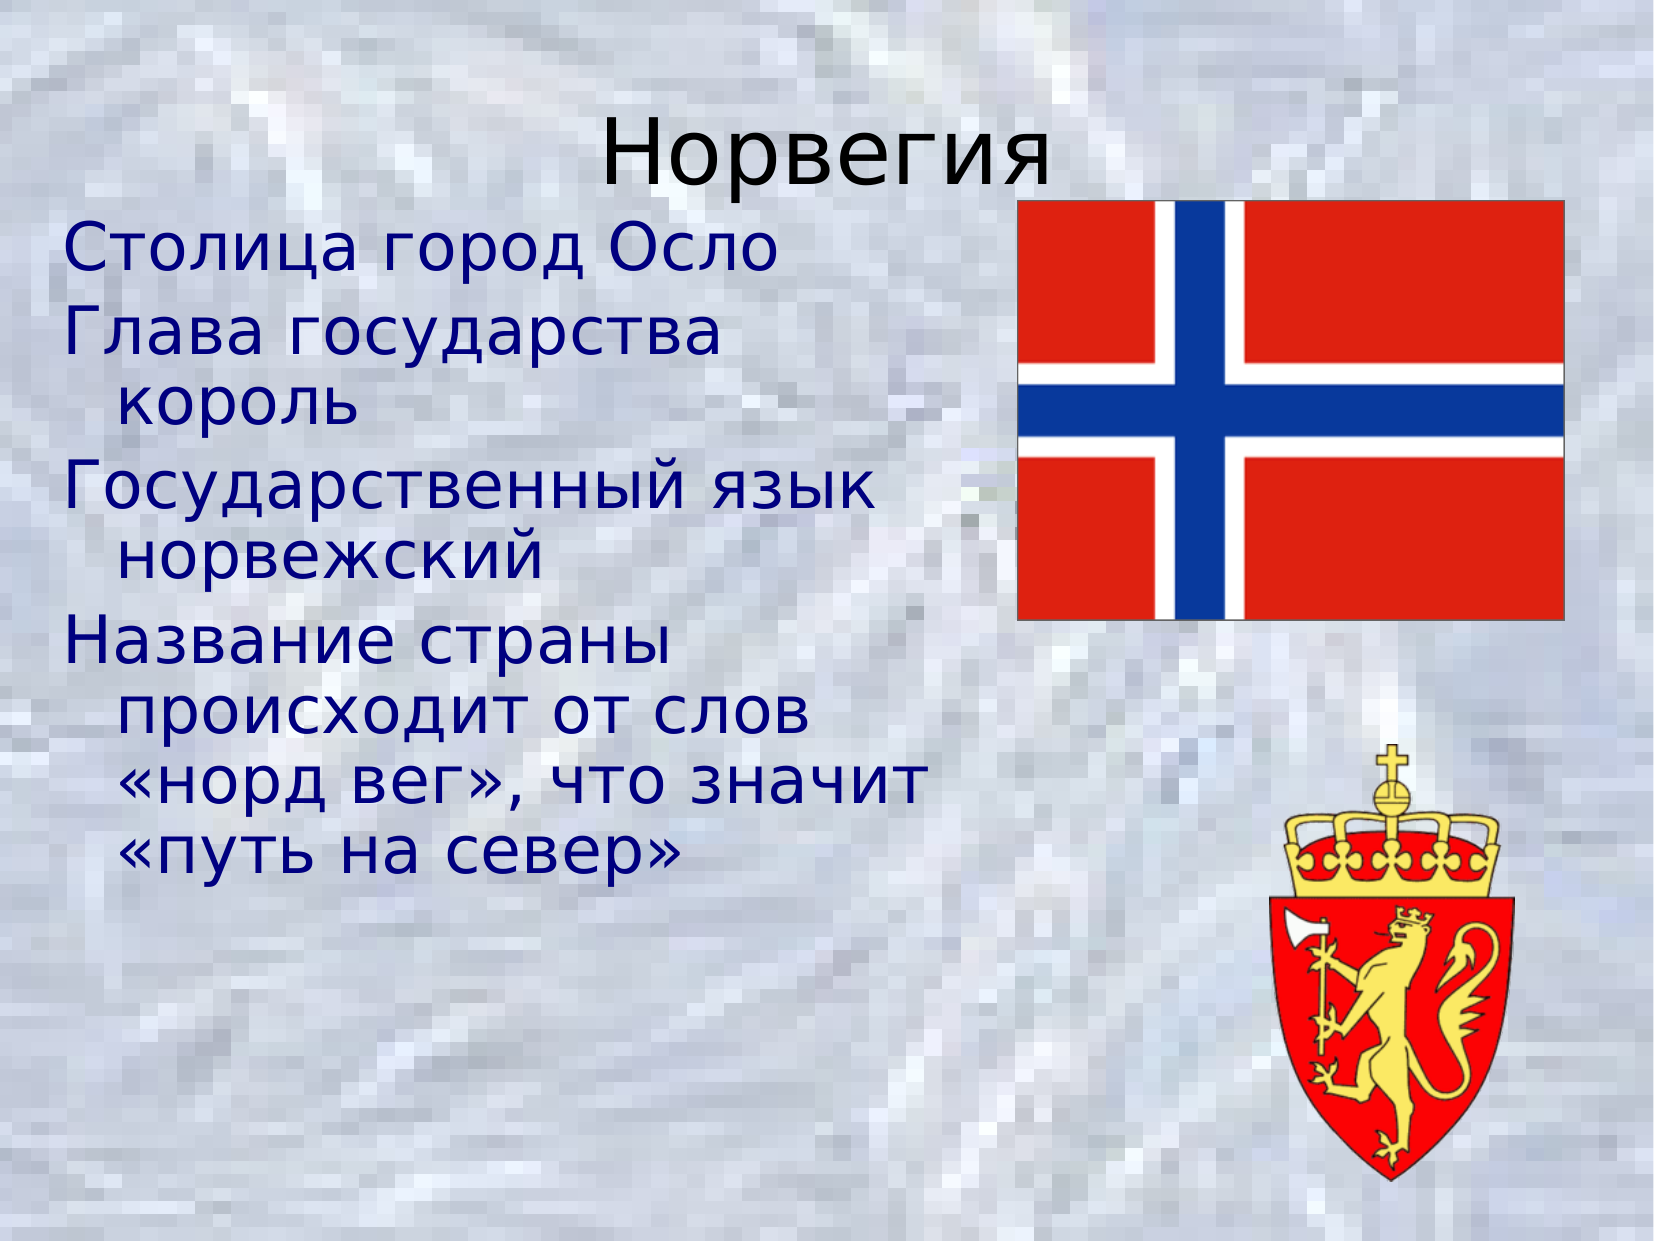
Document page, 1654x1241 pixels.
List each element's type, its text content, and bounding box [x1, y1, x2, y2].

picture [0, 0, 1654, 1241]
title Норвегия [82, 49, 1571, 257]
text_box Столица город Осло Глава государства король Государственный язык норвежский Название страны происходит от слов «норд вег», что значит «путь на север» [29, 206, 1004, 1182]
